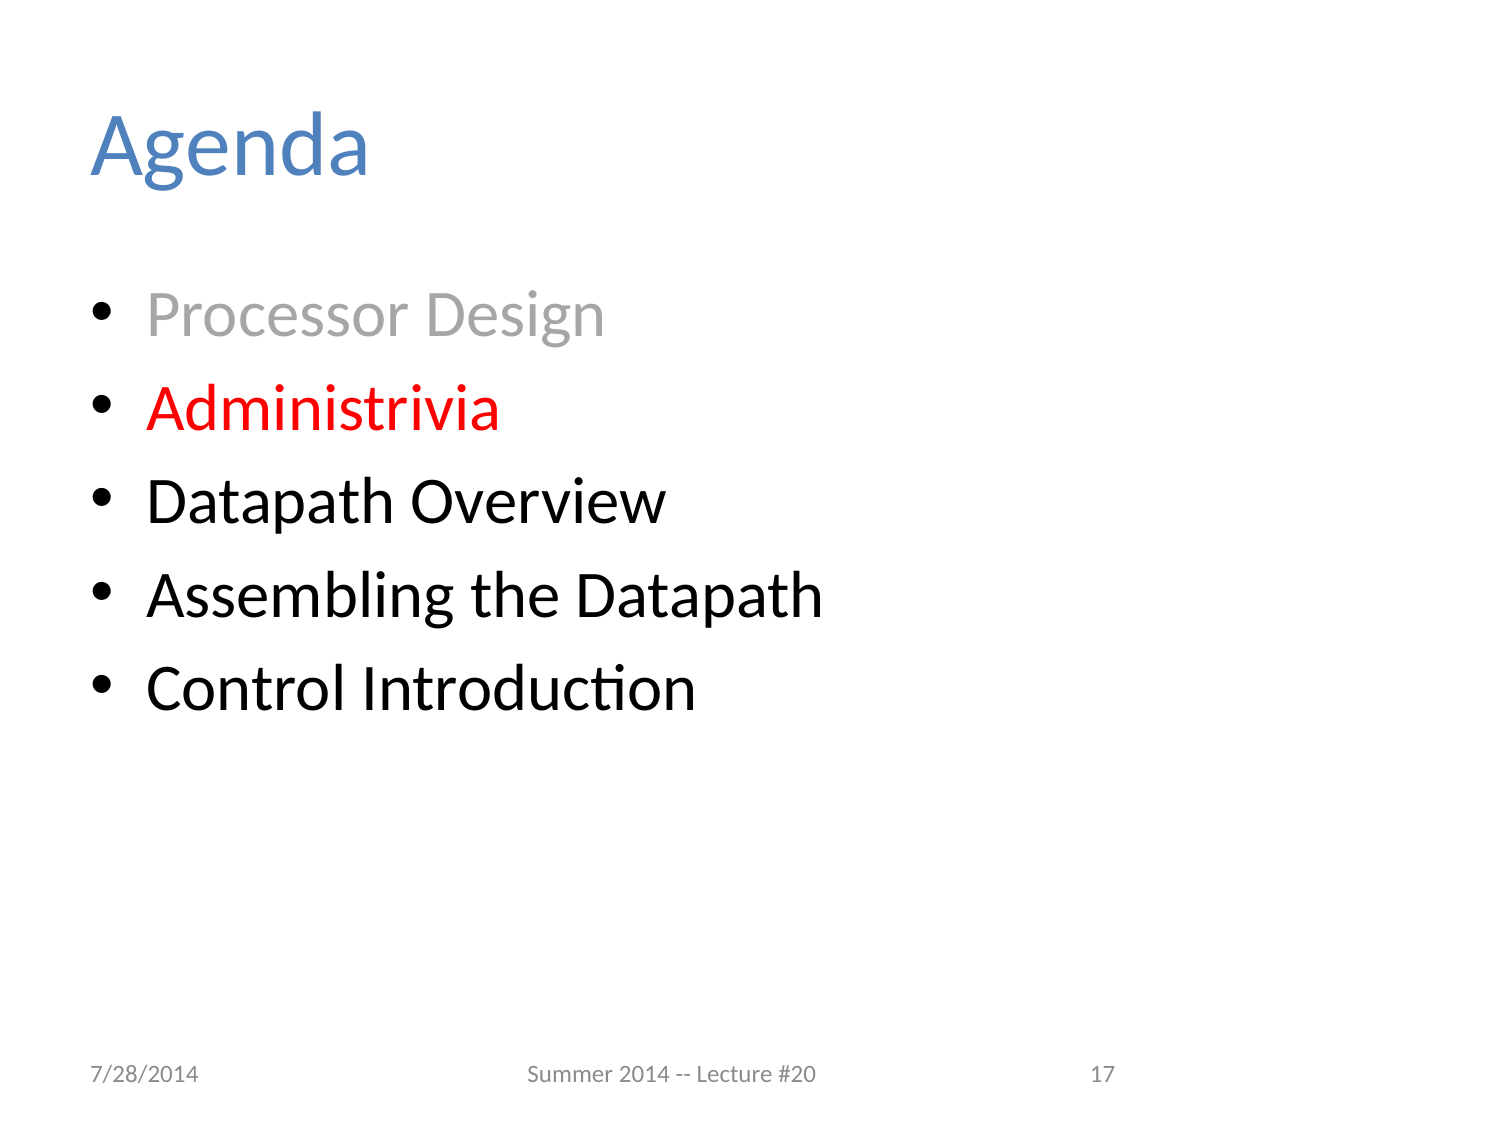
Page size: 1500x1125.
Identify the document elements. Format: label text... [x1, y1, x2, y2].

title Agenda [75, 45, 1425, 233]
slide_number 7/28/2014 [75, 1042, 425, 1103]
list Processor Design Administrivia Datapath Overview Assembling the Datapath Control Introduction [75, 262, 1425, 1073]
slide_number <number> [1074, 1042, 1425, 1103]
footer Summer 2014 -- Lecture #20 [512, 1042, 988, 1103]
